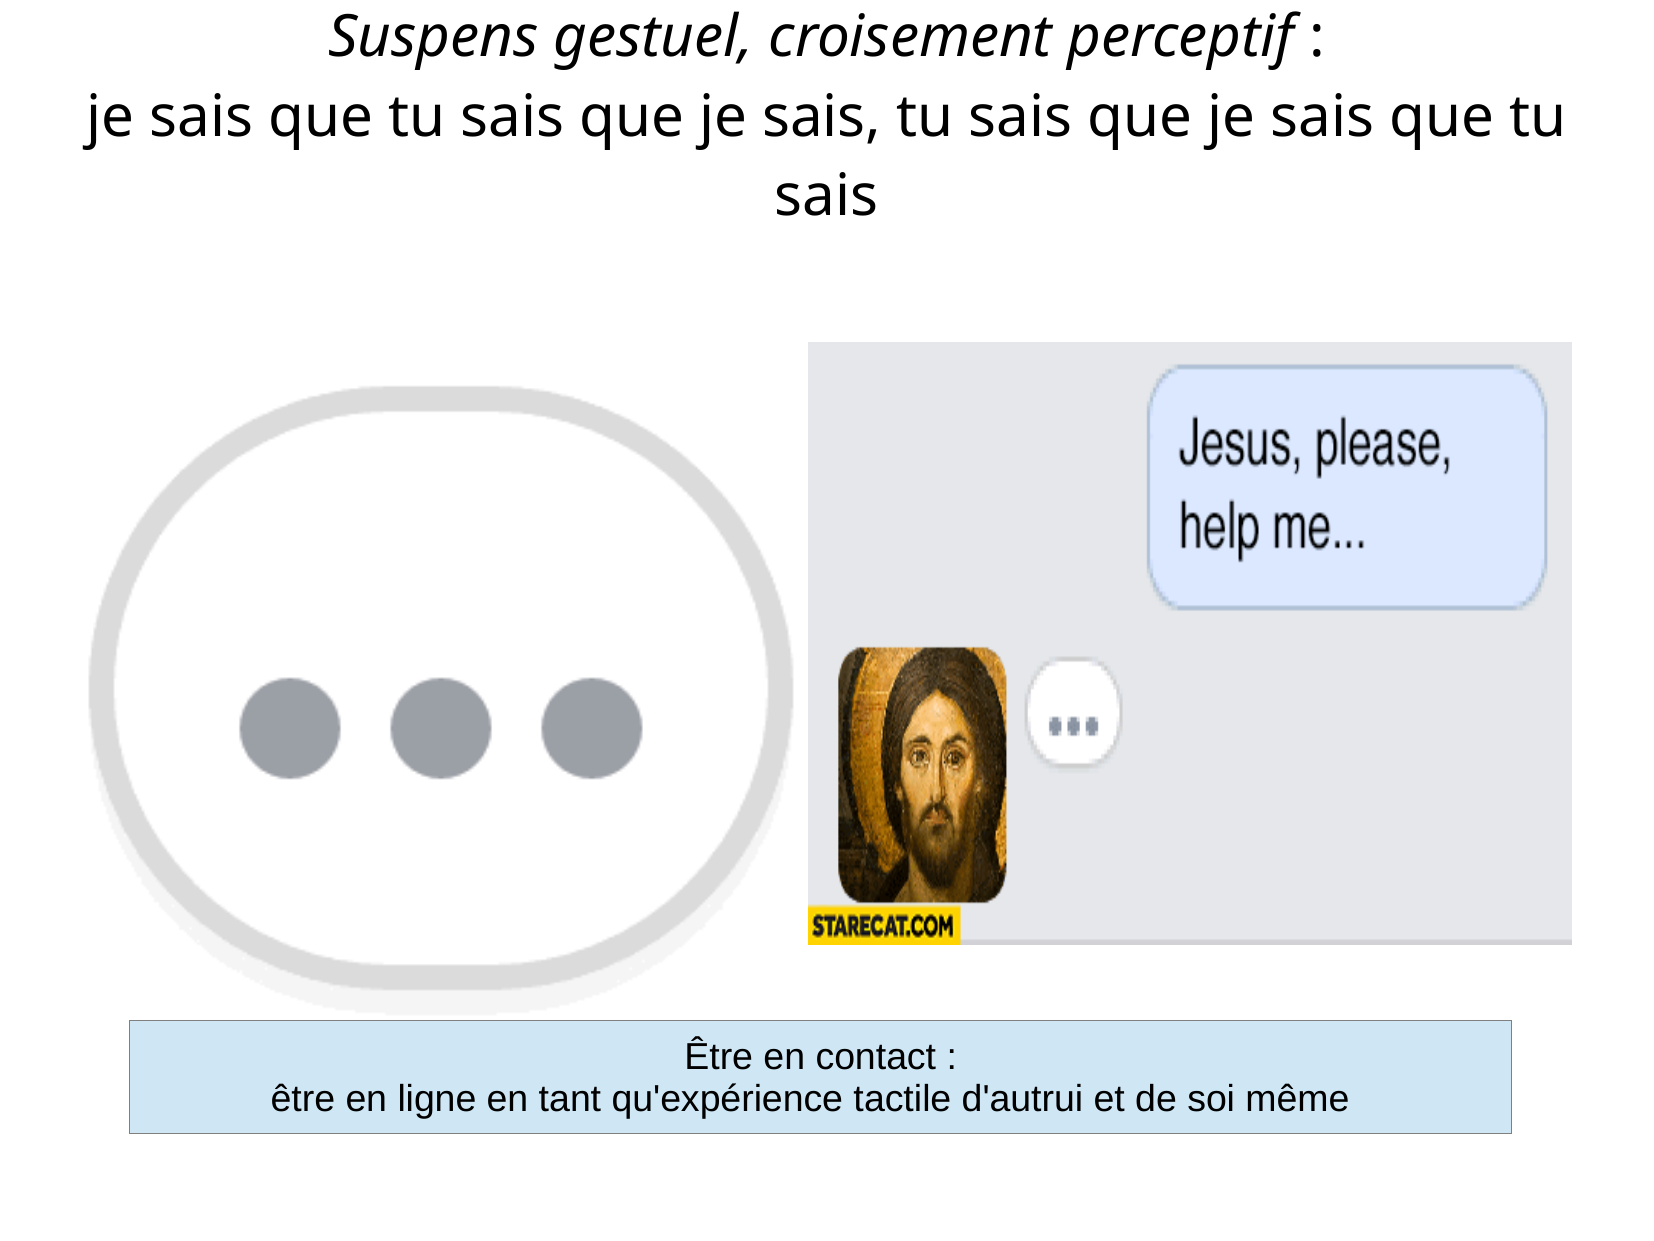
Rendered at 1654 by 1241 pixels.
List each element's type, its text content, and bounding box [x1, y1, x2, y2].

picture [82, 342, 1572, 1021]
text_box Être en contact : être en ligne en tant qu'expérience tactile d'autrui et de soi même [129, 1020, 1512, 1134]
title Suspens gestuel, croisement perceptif : je sais que tu sais que je sais, tu sais que je sais que tu sais [82, 48, 1571, 258]
